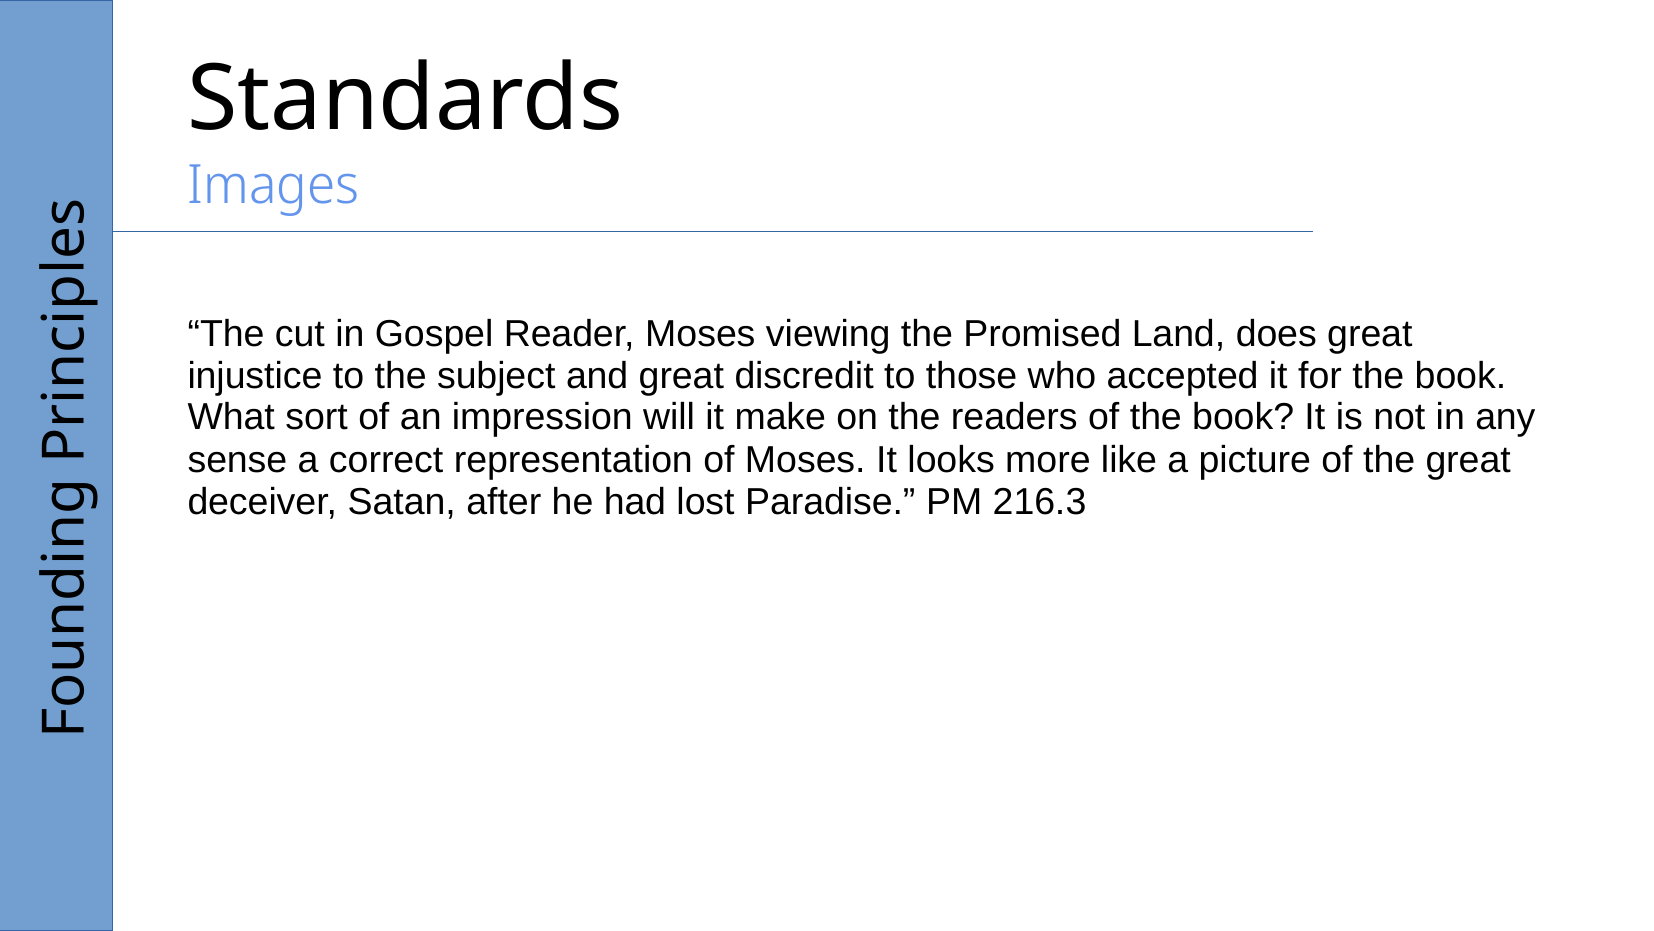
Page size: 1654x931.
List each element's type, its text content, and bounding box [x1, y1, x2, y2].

title Images [187, 125, 1571, 239]
text_box Founding Principles [13, 37, 105, 901]
text_box [0, 0, 113, 931]
subtitle “The cut in Gospel Reader, Moses viewing the Promised Land, does great injustice to the subject and great discredit to those who accepted it for the book. What sort of an impression will it make on the readers of the book? It is not in any sense a correct representation of Moses. It looks more like a picture of the great deceiver, Satan, after he had lost Paradise.” PM 216.3 [187, 312, 1538, 863]
title Standards [187, 33, 1571, 125]
